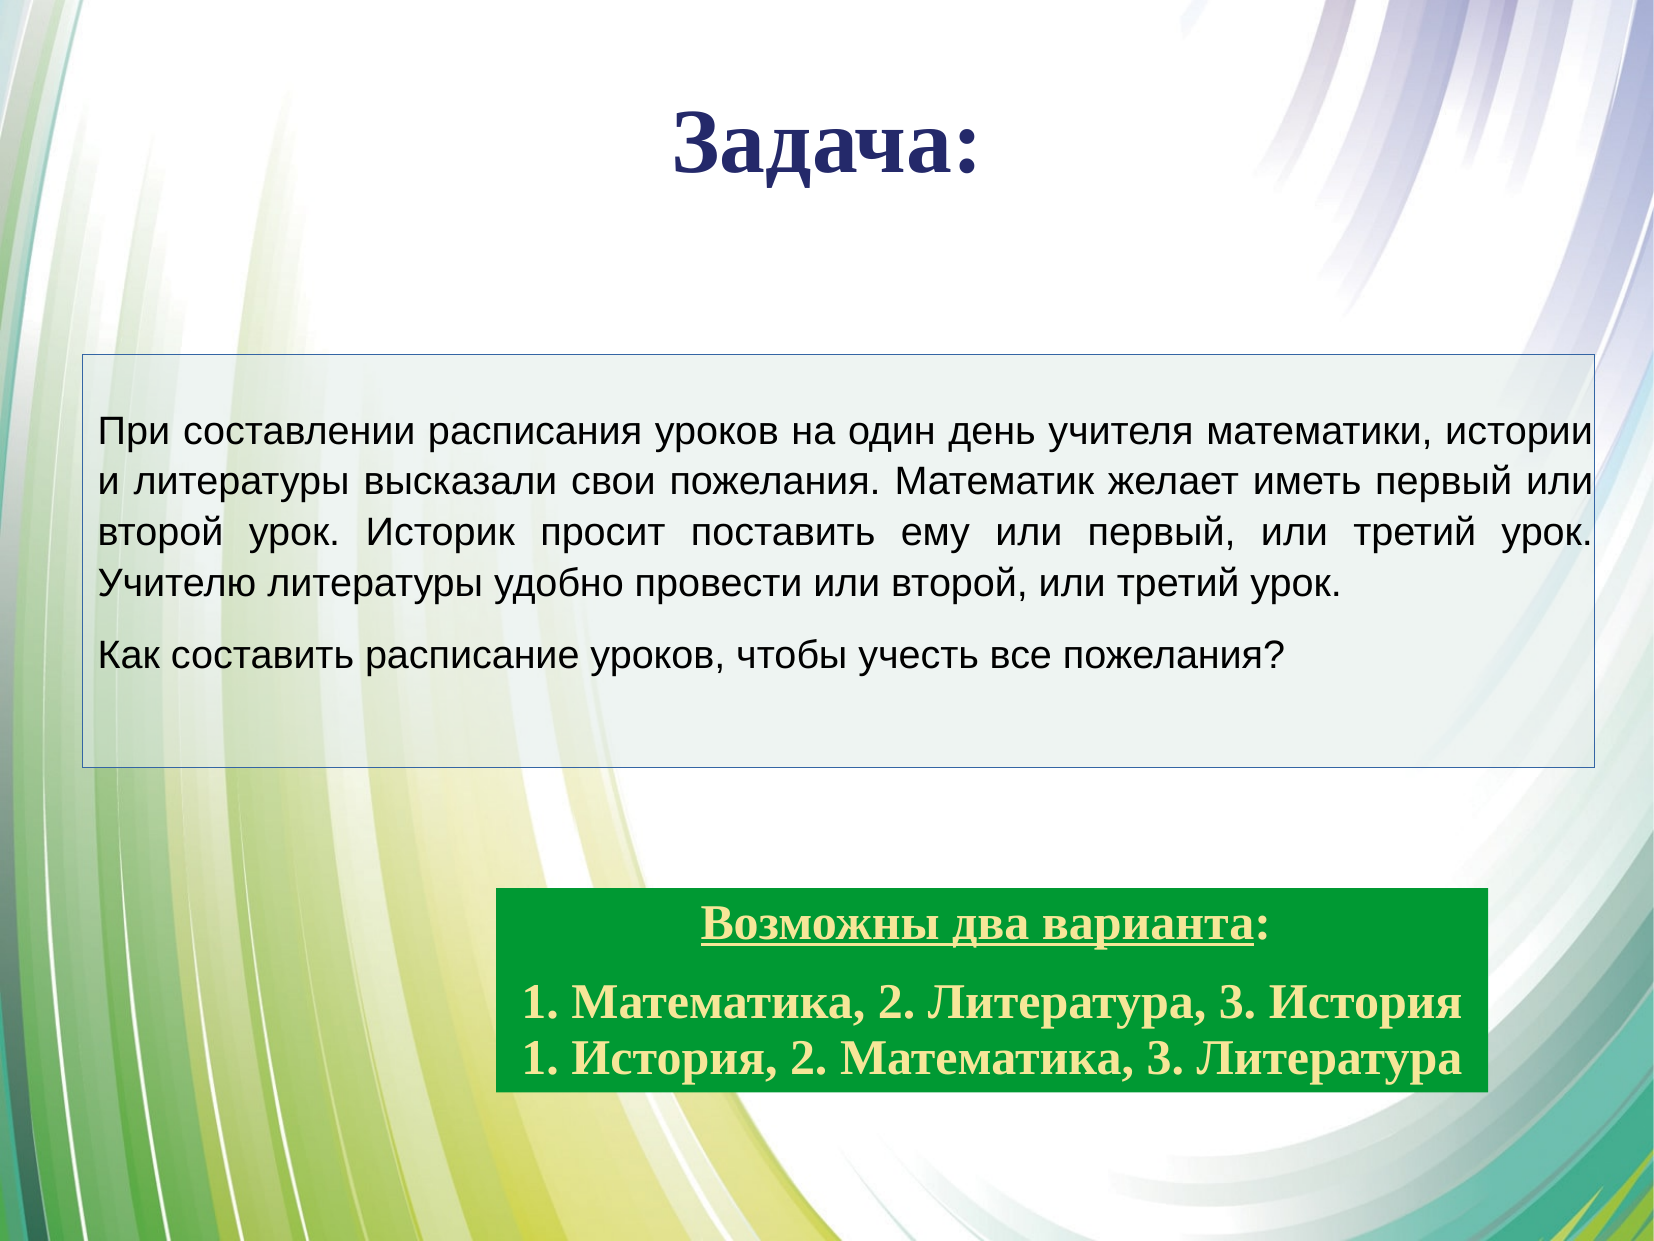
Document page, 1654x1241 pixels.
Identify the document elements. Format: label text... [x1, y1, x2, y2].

list При составлении расписания уроков на один день учителя математики, истории и литературы высказали свои пожелания. Математик желает иметь первый или второй урок. Историк просит поставить ему или первый, или третий урок. Учителю литературы удобно провести или второй, или третий урок. Как составить расписание уроков, чтобы учесть все пожелания? [97, 402, 1595, 733]
title Задача: [121, 37, 1534, 246]
text_box [82, 354, 1595, 768]
text_box Возможны два варианта: 1. Математика, 2. Литература, 3. История 1. История, 2. Математика, 3. Литература [496, 897, 1489, 1083]
picture [0, 0, 1654, 1241]
